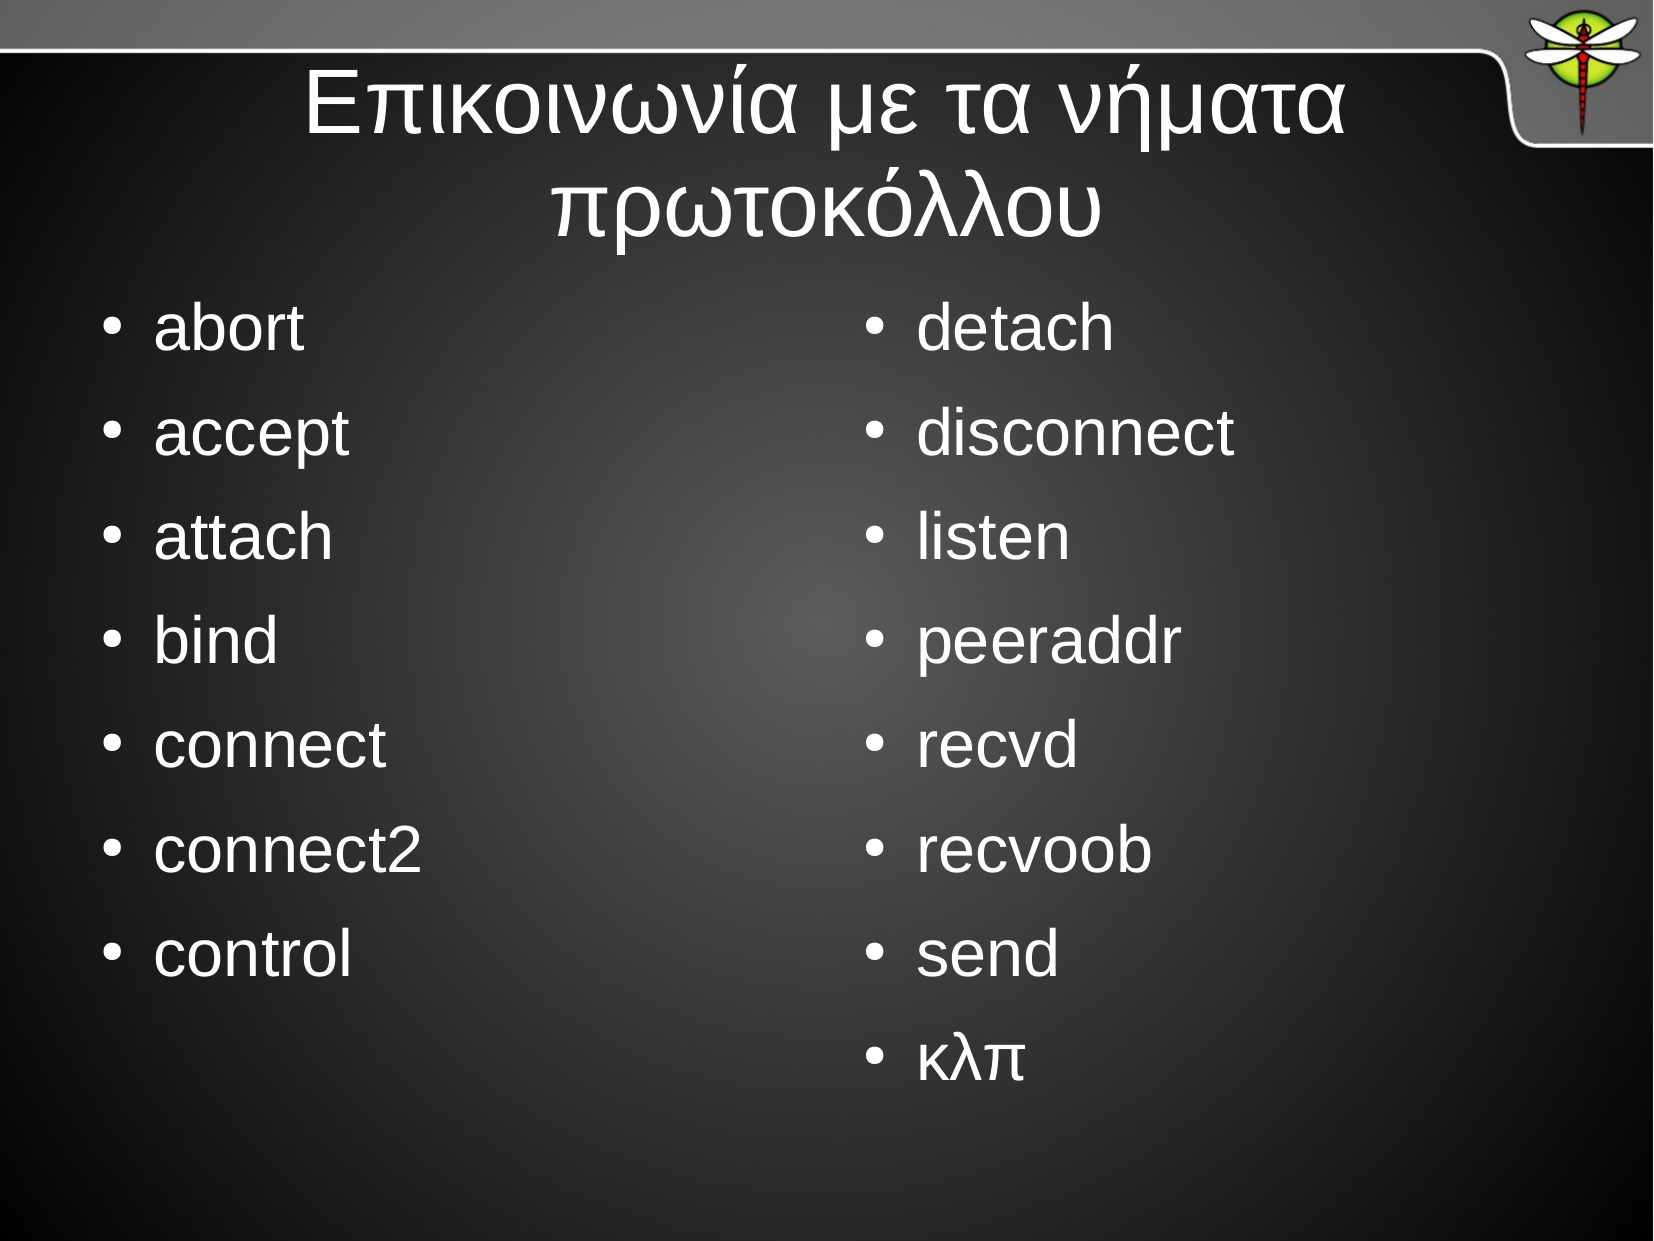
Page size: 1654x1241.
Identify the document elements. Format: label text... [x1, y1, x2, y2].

picture [0, 0, 1654, 1241]
list abort accept attach bind connect connect2 control [82, 290, 809, 1109]
list detach disconnect listen peeraddr recvd recvoob send κλπ [845, 290, 1572, 1109]
title Επικοινωνία με τα νήματα πρωτοκόλλου [82, 49, 1571, 257]
